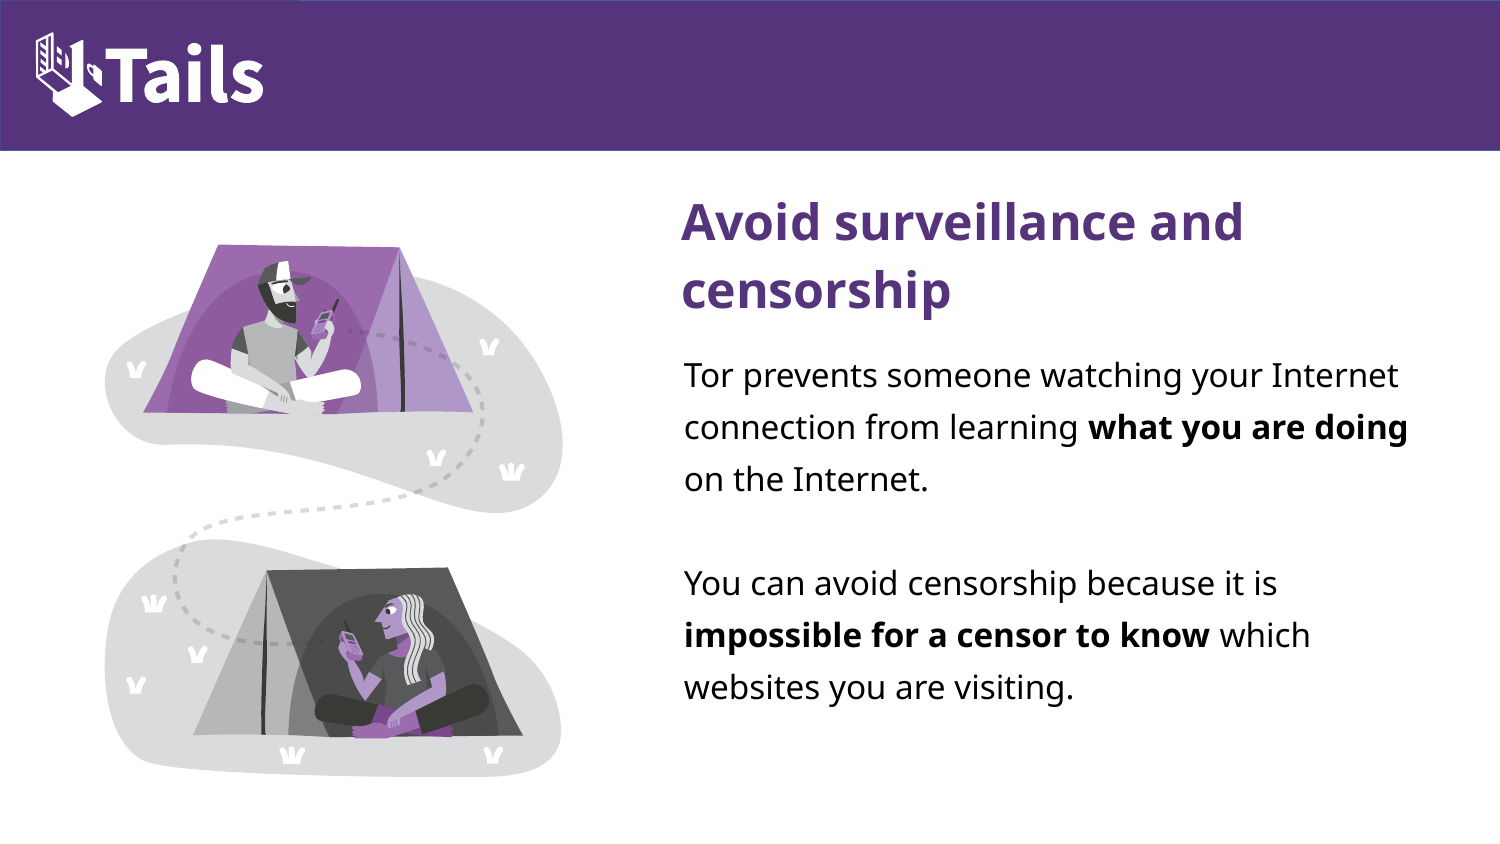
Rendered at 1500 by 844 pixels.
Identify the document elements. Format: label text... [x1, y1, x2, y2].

title Avoid surveillance and censorship [680, 192, 1463, 319]
picture [92, 232, 574, 782]
text_box Tor prevents someone watching your Internet connection from learning what you are doing on the Internet. You can avoid censorship because it is impossible for a censor to know which websites you are visiting. [669, 337, 1457, 641]
